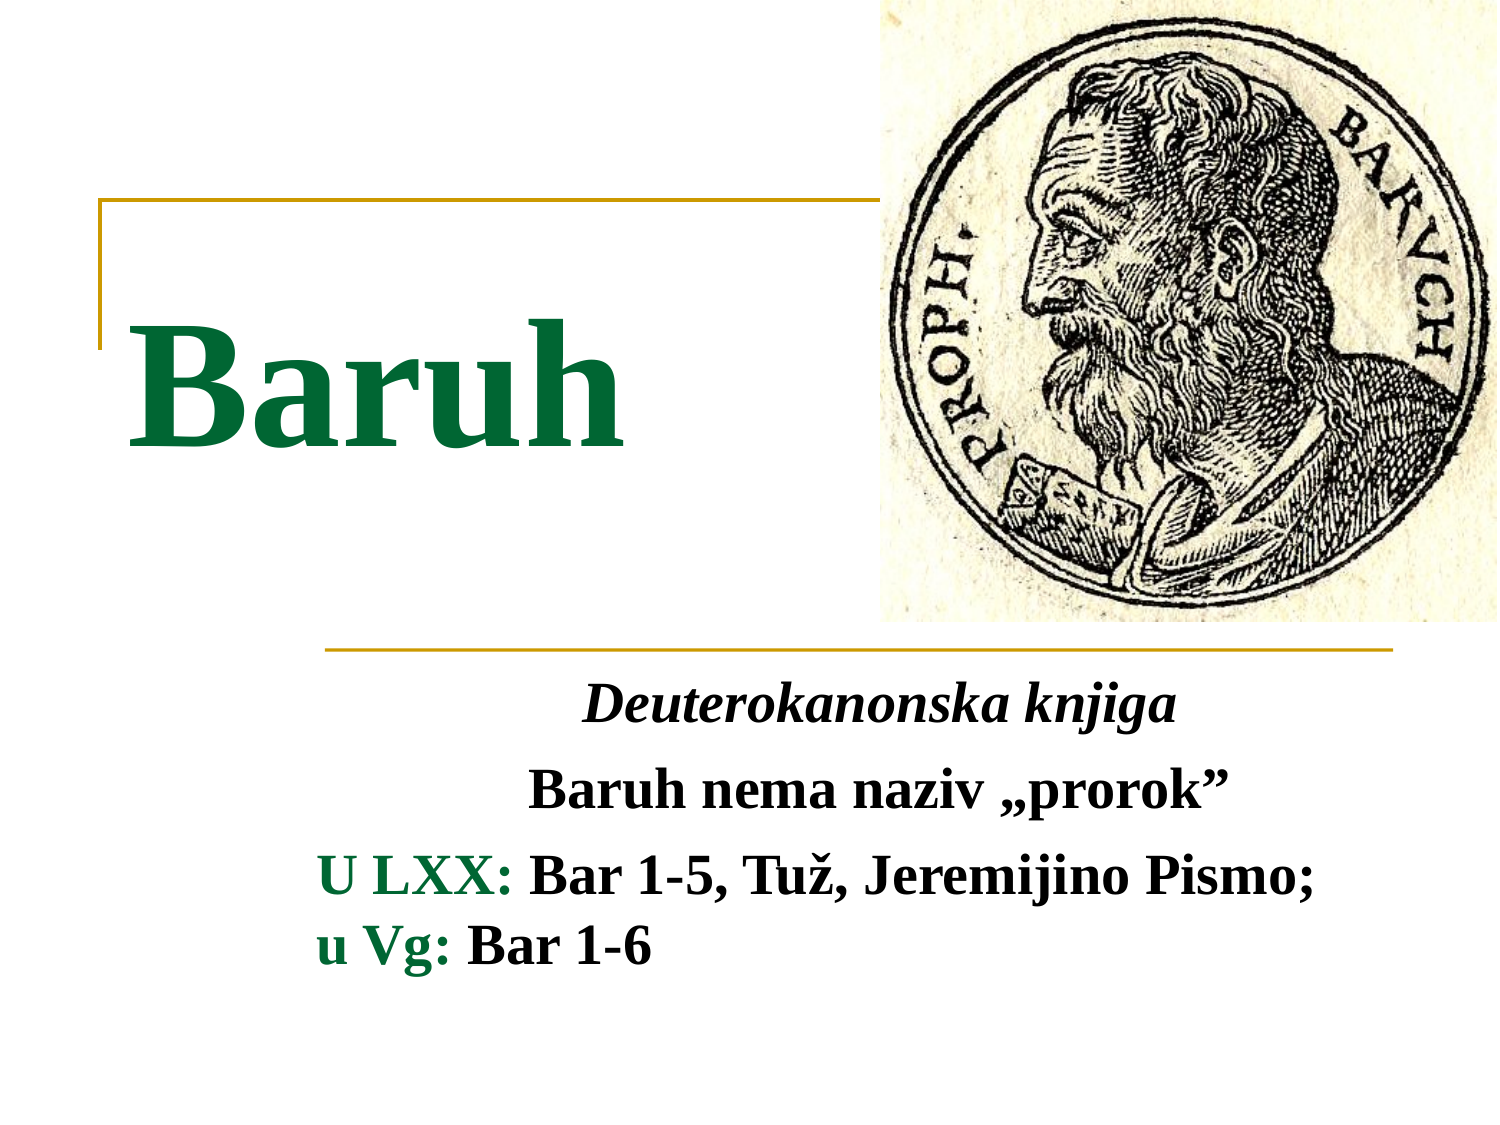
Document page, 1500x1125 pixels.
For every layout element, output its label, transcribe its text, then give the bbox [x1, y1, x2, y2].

subtitle Deuterokanonska knjiga Baruh nema naziv „prorok” U LXX: Bar 1-5, Tuž, Jeremijino Pismo; u Vg: Bar 1-6 [301, 657, 1459, 1031]
title Baruh [112, 255, 880, 591]
picture [880, 0, 1497, 622]
